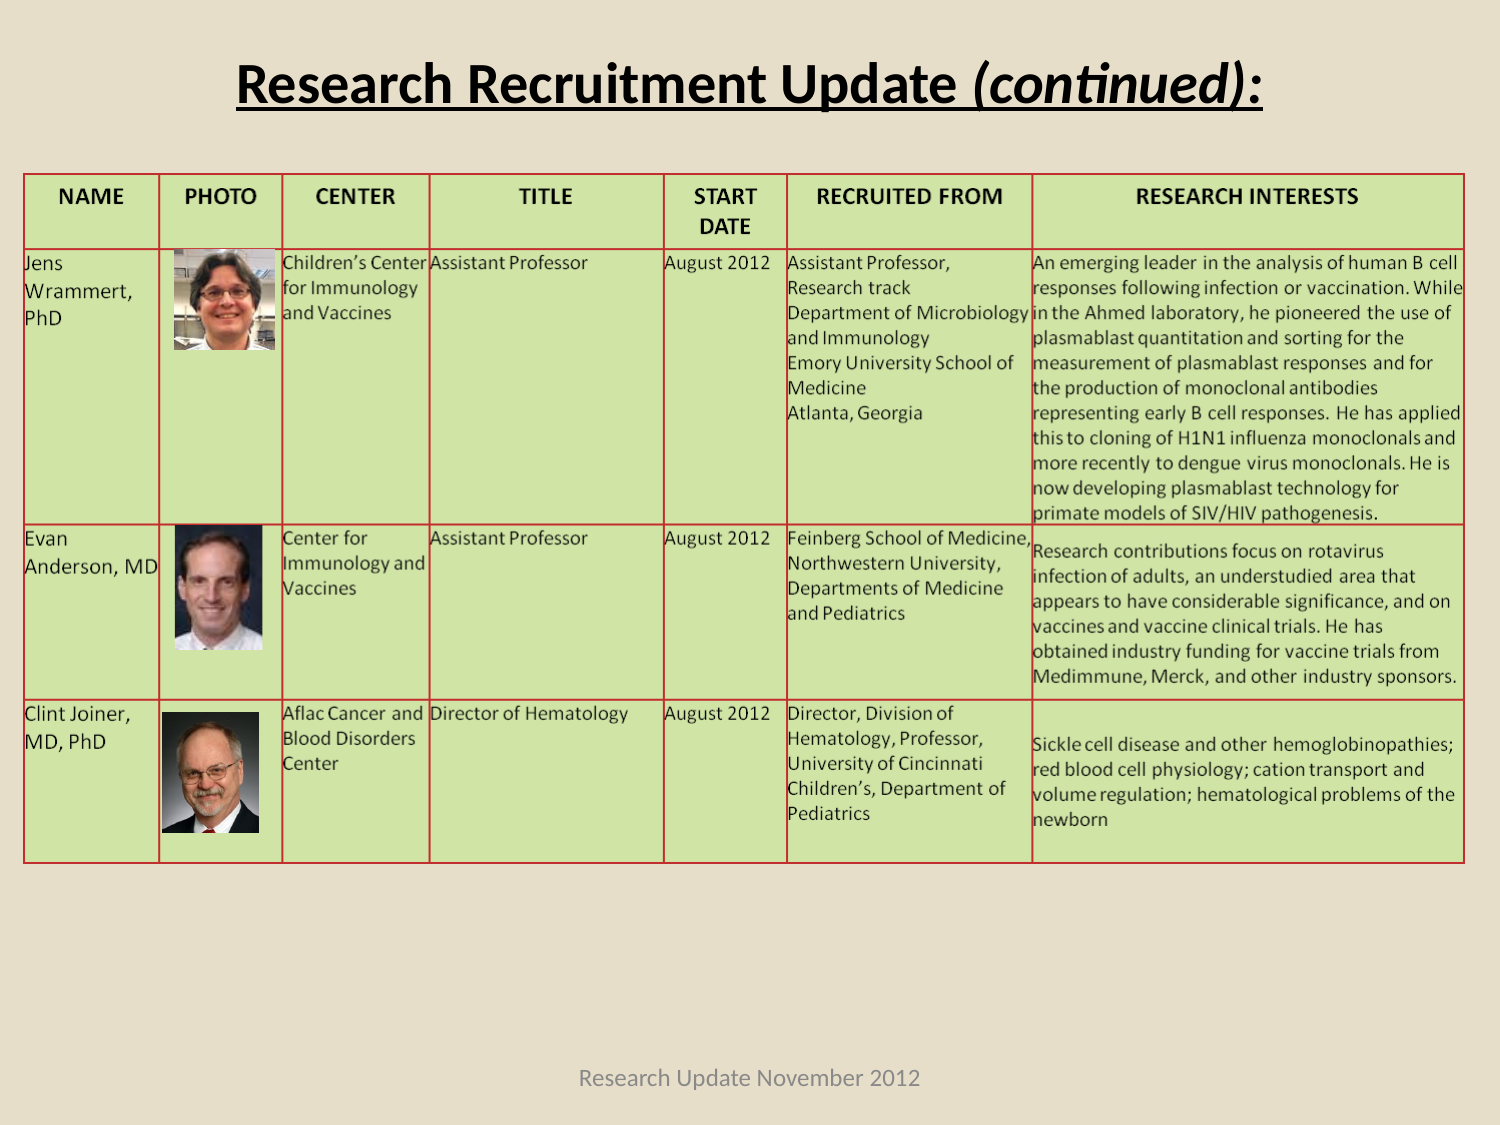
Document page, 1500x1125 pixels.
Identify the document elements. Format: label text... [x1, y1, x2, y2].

text_box Research Update November 2012 [512, 1050, 988, 1103]
text_box Research Recruitment Update (continued): [50, 37, 1463, 126]
picture [12, 162, 1476, 876]
